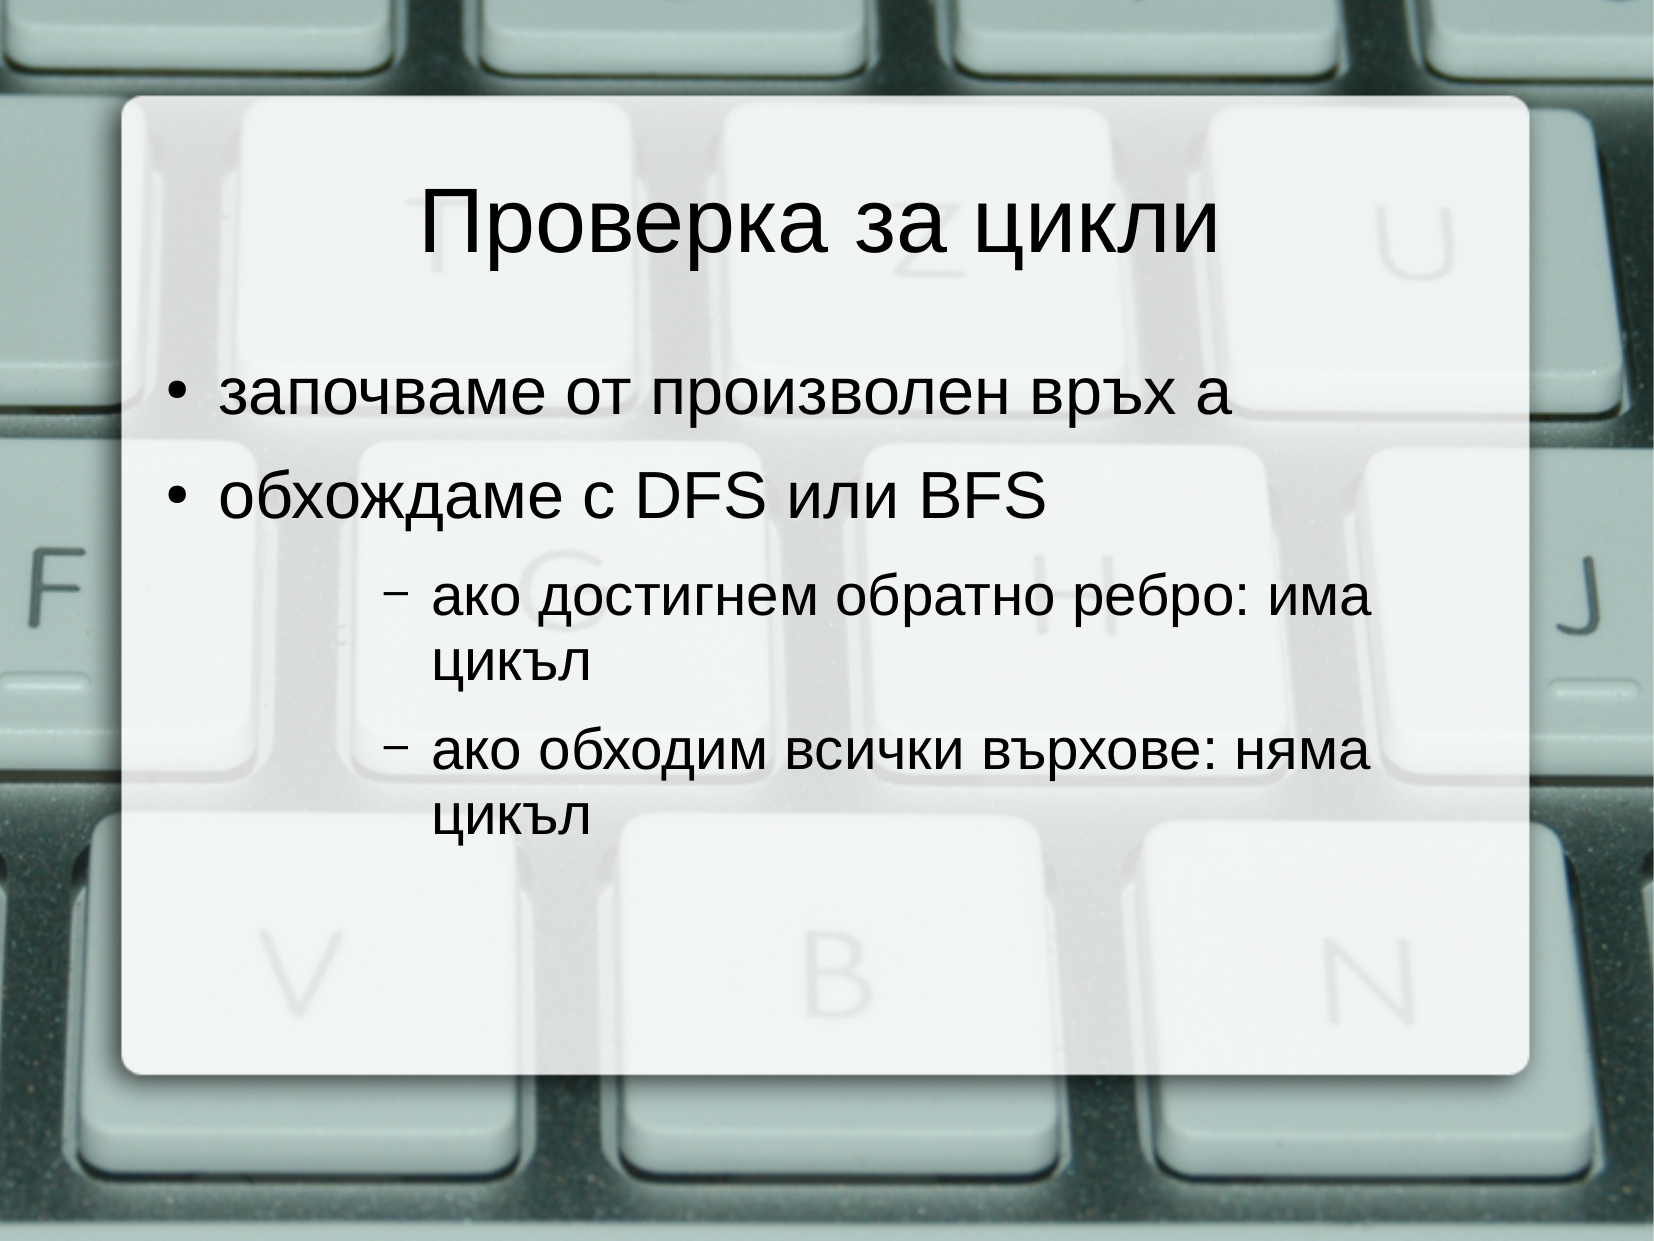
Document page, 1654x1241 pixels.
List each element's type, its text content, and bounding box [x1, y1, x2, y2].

picture [0, 0, 1654, 1241]
title Проверка за цикли [135, 117, 1506, 325]
list започваме от произволен връх a обхождаме с DFS или BFS ако достигнем обратно ребро: има цикъл ако обходим всички върхове: няма цикъл [147, 354, 1506, 1074]
